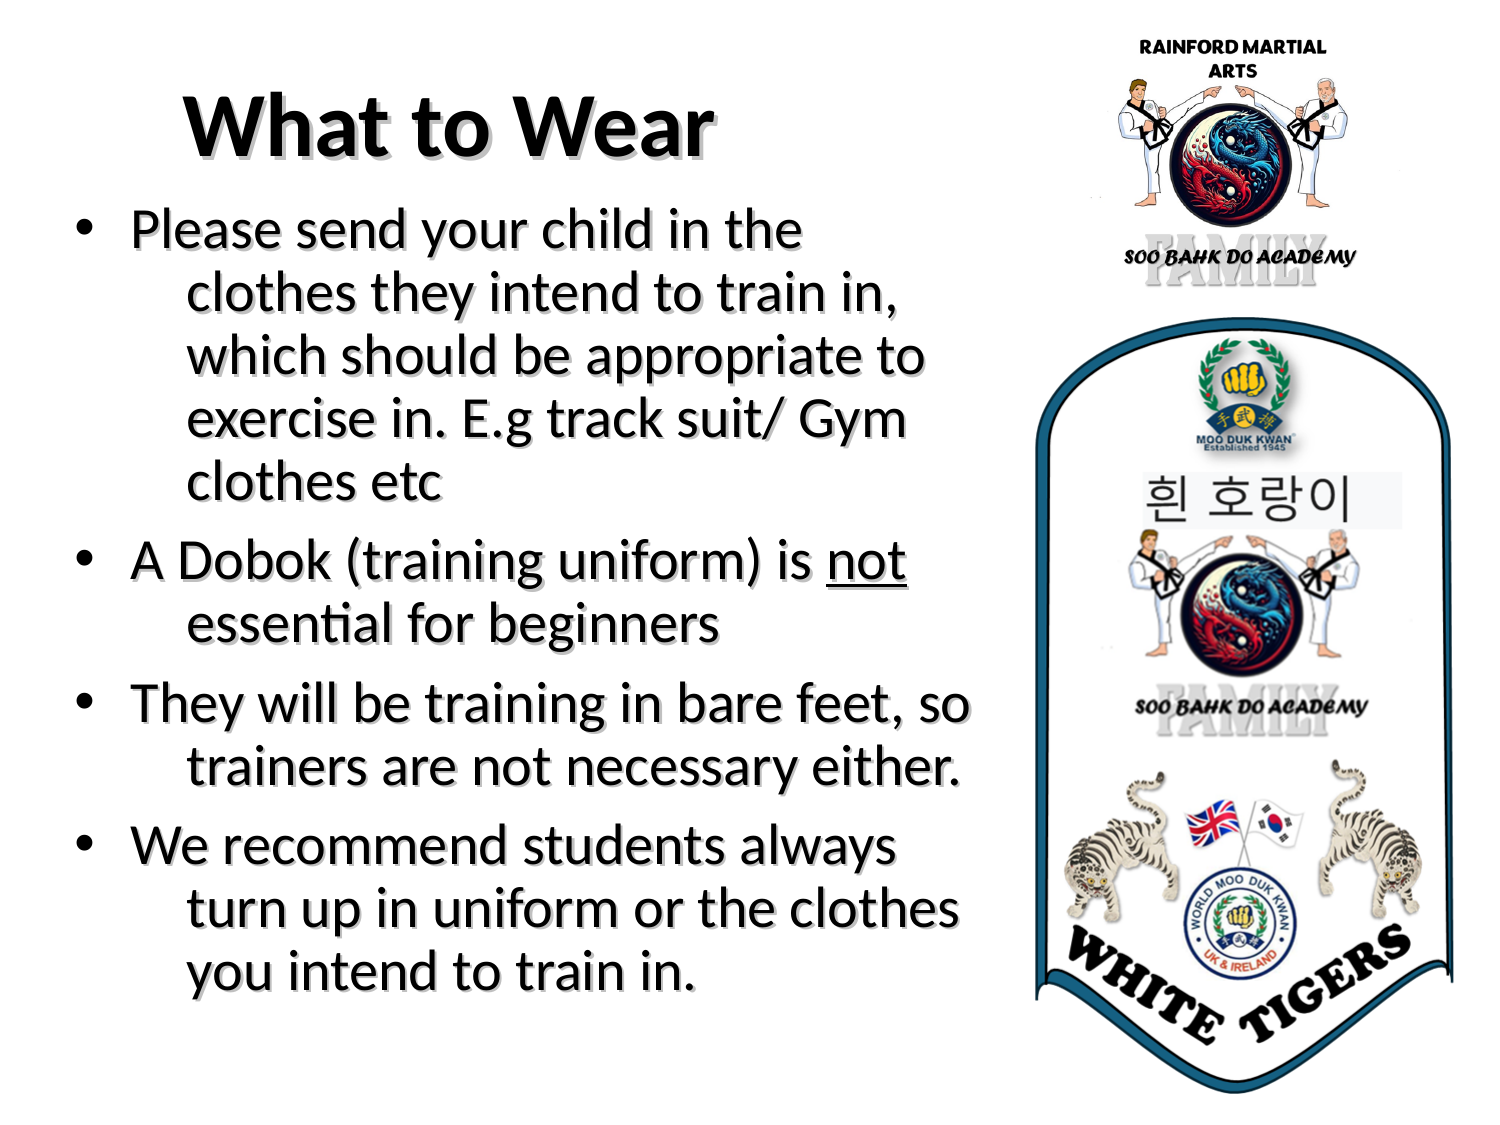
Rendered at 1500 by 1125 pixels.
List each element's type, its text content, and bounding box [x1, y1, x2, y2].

title What to Wear [18, 26, 880, 214]
list Please send your child in the clothes they intend to train in, which should be appropriate to exercise in. E.g track suit/ Gym clothes etc A Dobok (training uniform) is not essential for beginners They will be training in bare feet, so trainers are not necessary either. We recommend students always turn up in uniform or the clothes you intend to train in. [59, 191, 994, 1099]
picture [1049, 25, 1421, 291]
picture [1009, 317, 1461, 1100]
